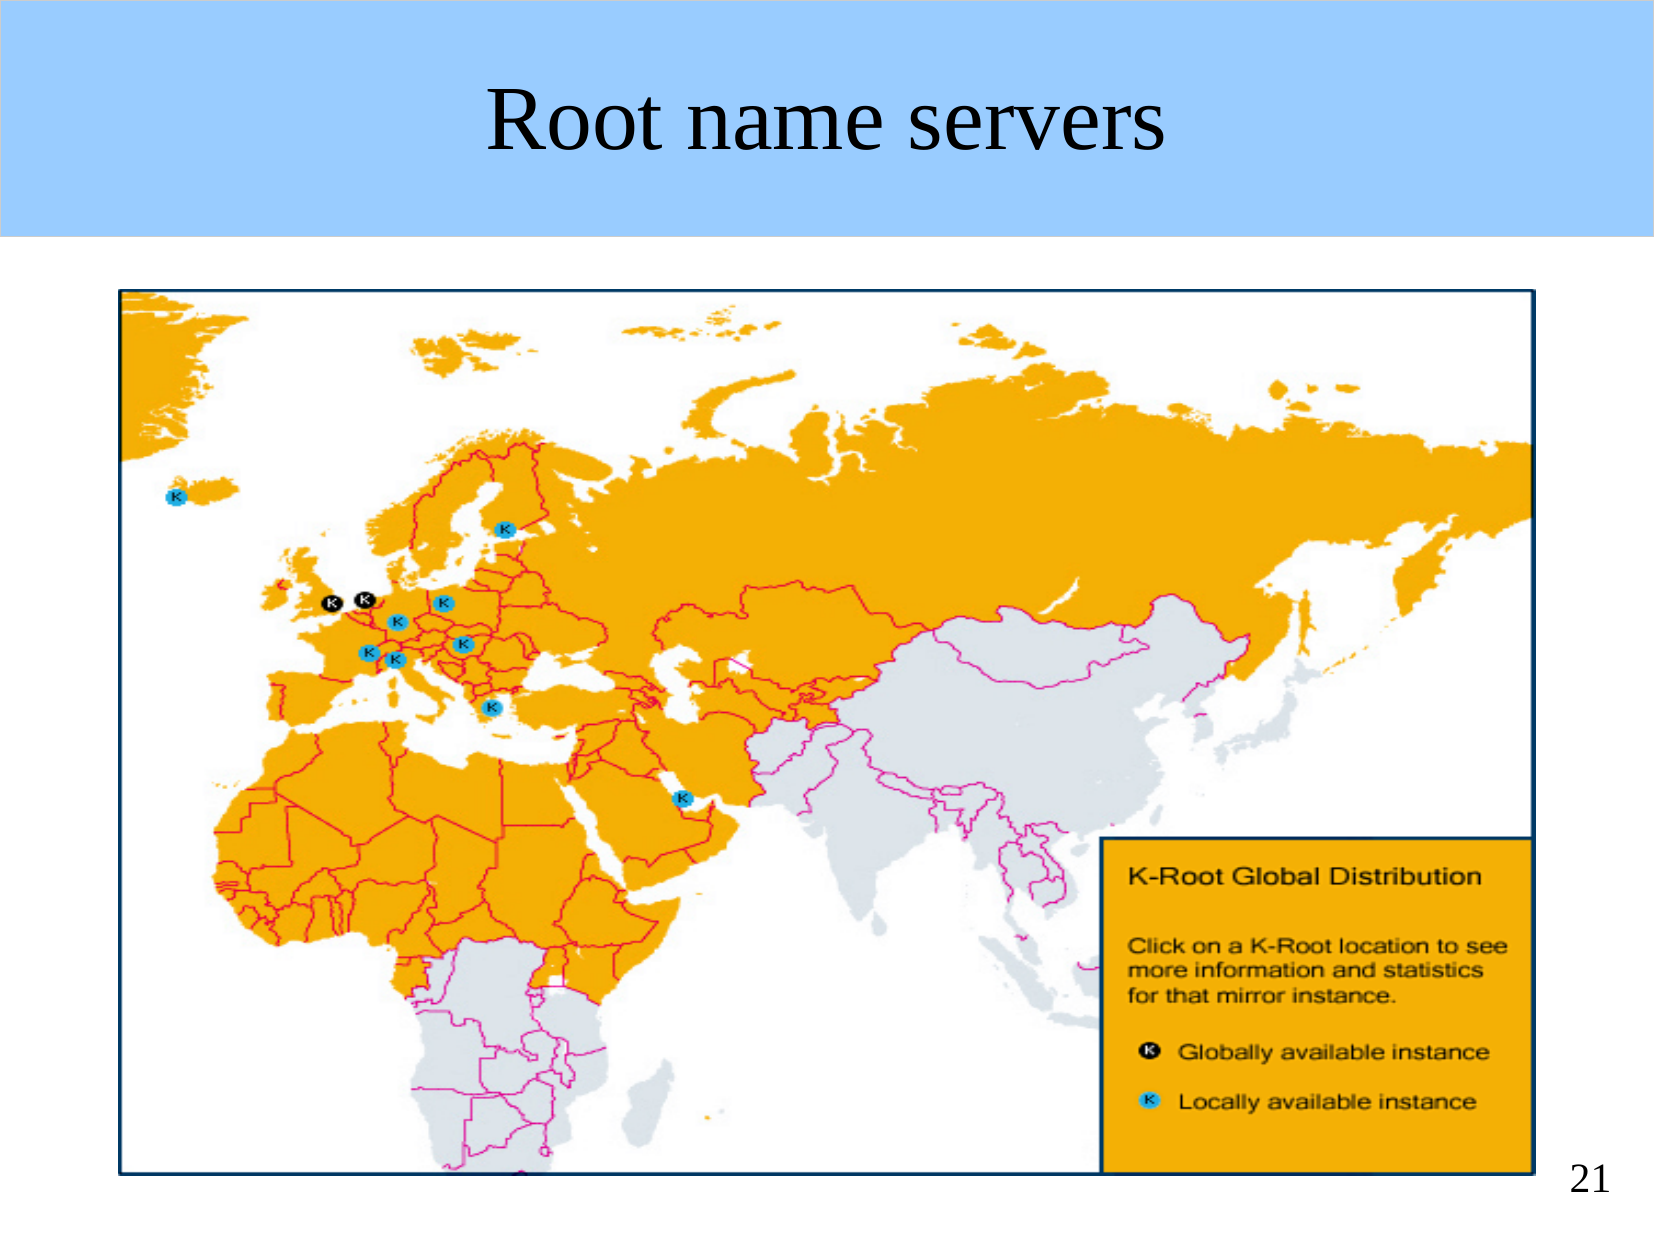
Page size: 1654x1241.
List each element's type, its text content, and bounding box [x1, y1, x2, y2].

picture [118, 289, 1536, 1176]
title Root name servers [0, 0, 1654, 237]
